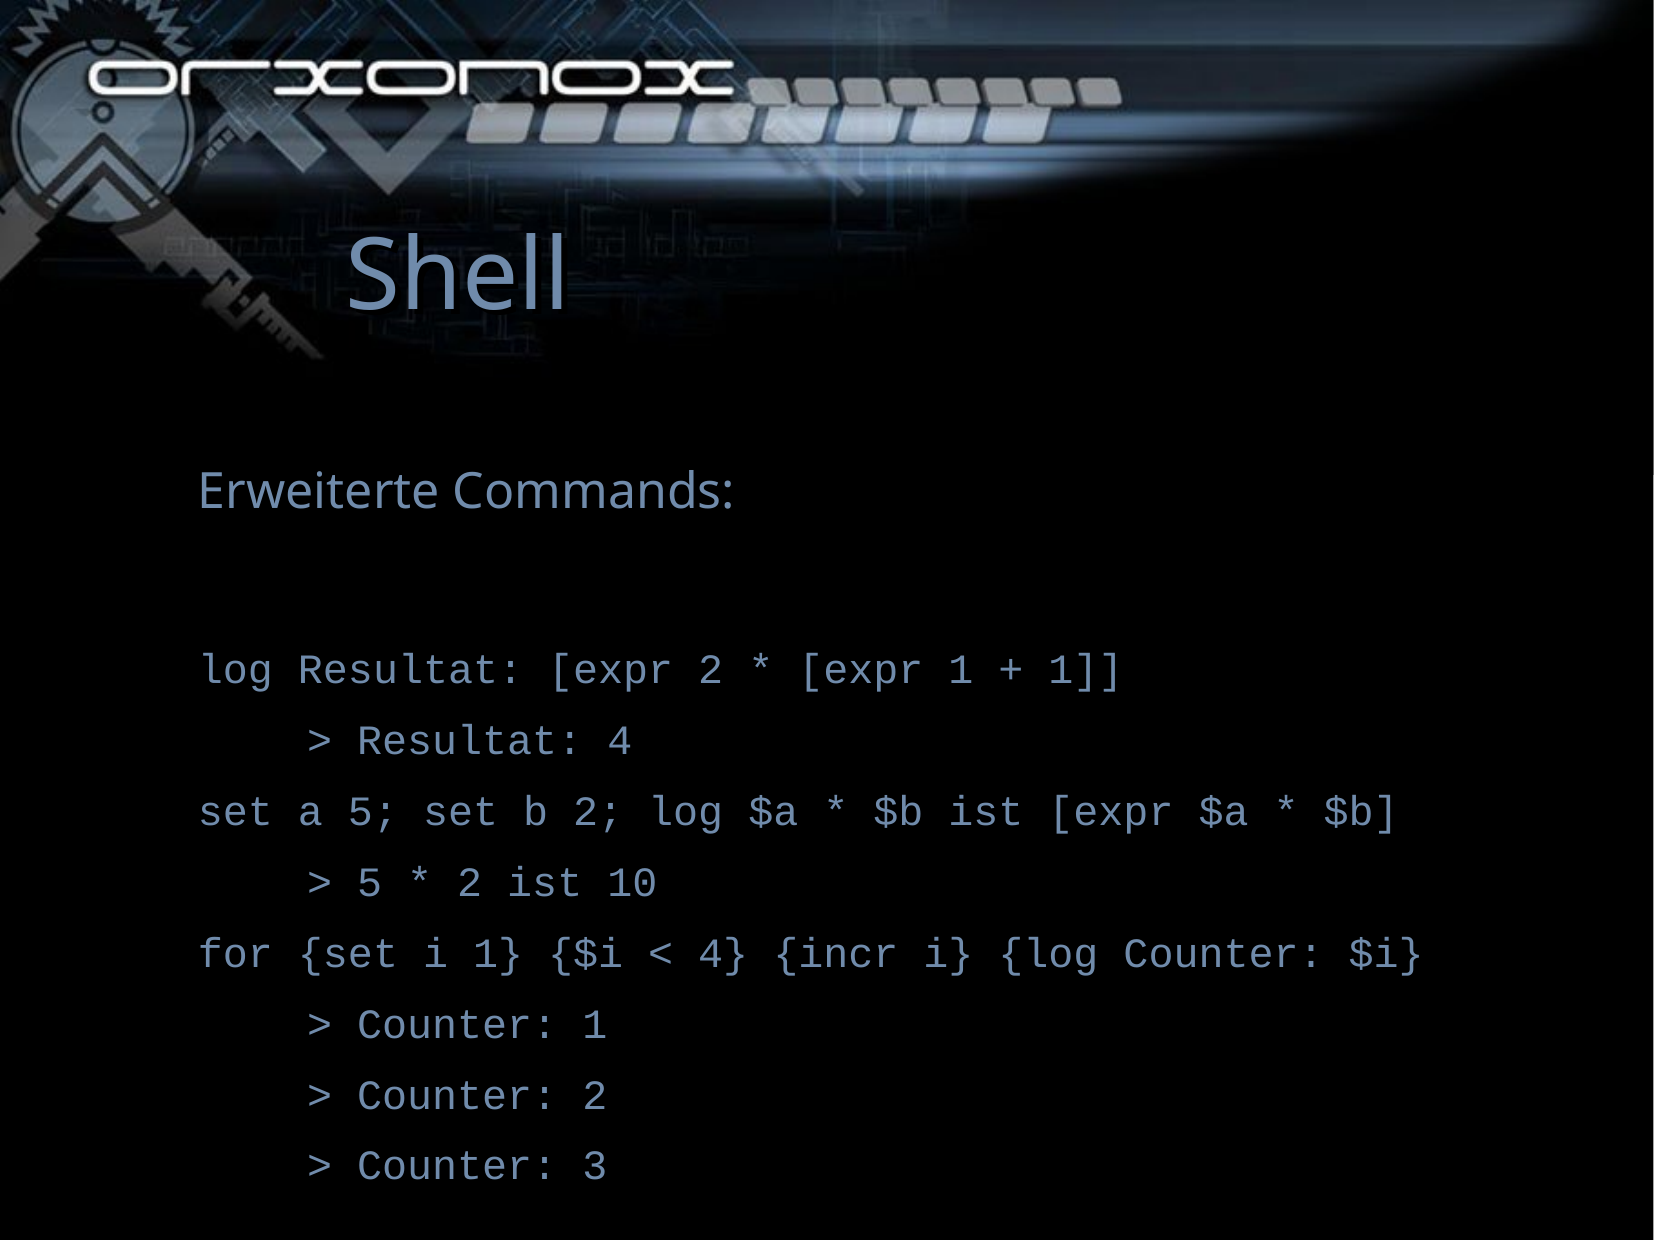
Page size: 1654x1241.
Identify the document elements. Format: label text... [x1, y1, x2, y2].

picture [0, 0, 1654, 475]
text_box Erweiterte Commands: log Resultat: [expr 2 * [expr 1 + 1]] > Resultat: 4 set a 5; set b 2; log $a * $b ist [expr $a * $b] > 5 * 2 ist 10 for {set i 1} {$i < 4} {incr i} {log Counter: $i} > Counter: 1 > Counter: 2 > Counter: 3 [147, 413, 1536, 1131]
text_box Shell [330, 194, 1306, 250]
